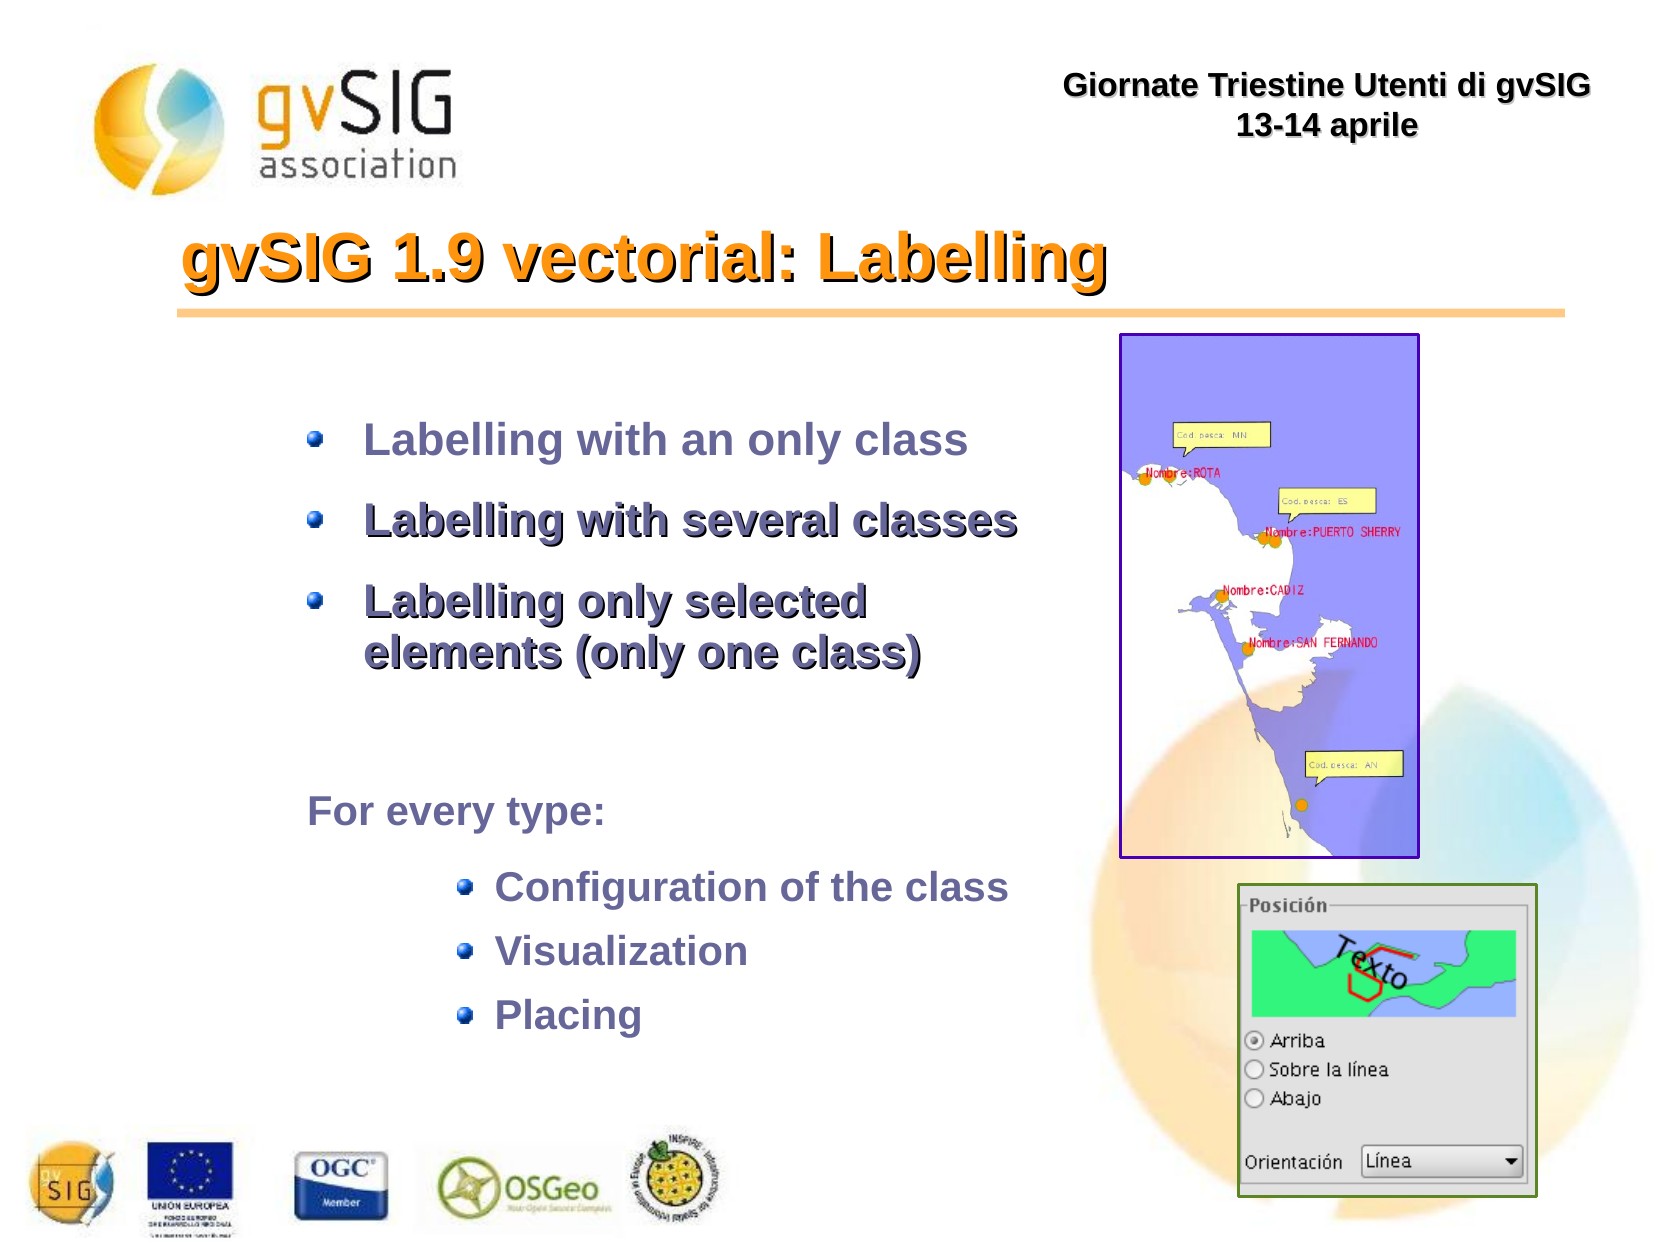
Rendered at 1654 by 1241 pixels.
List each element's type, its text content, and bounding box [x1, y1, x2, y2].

text_box gvSIG 1.9 vectorial: Labelling [165, 211, 1447, 302]
picture [1, 0, 1654, 1241]
list Labelling with an only class Labelling with several classes Labelling only selected elements (only one class) For every type: Configuration of the class Visualization Placing [307, 413, 1063, 1063]
